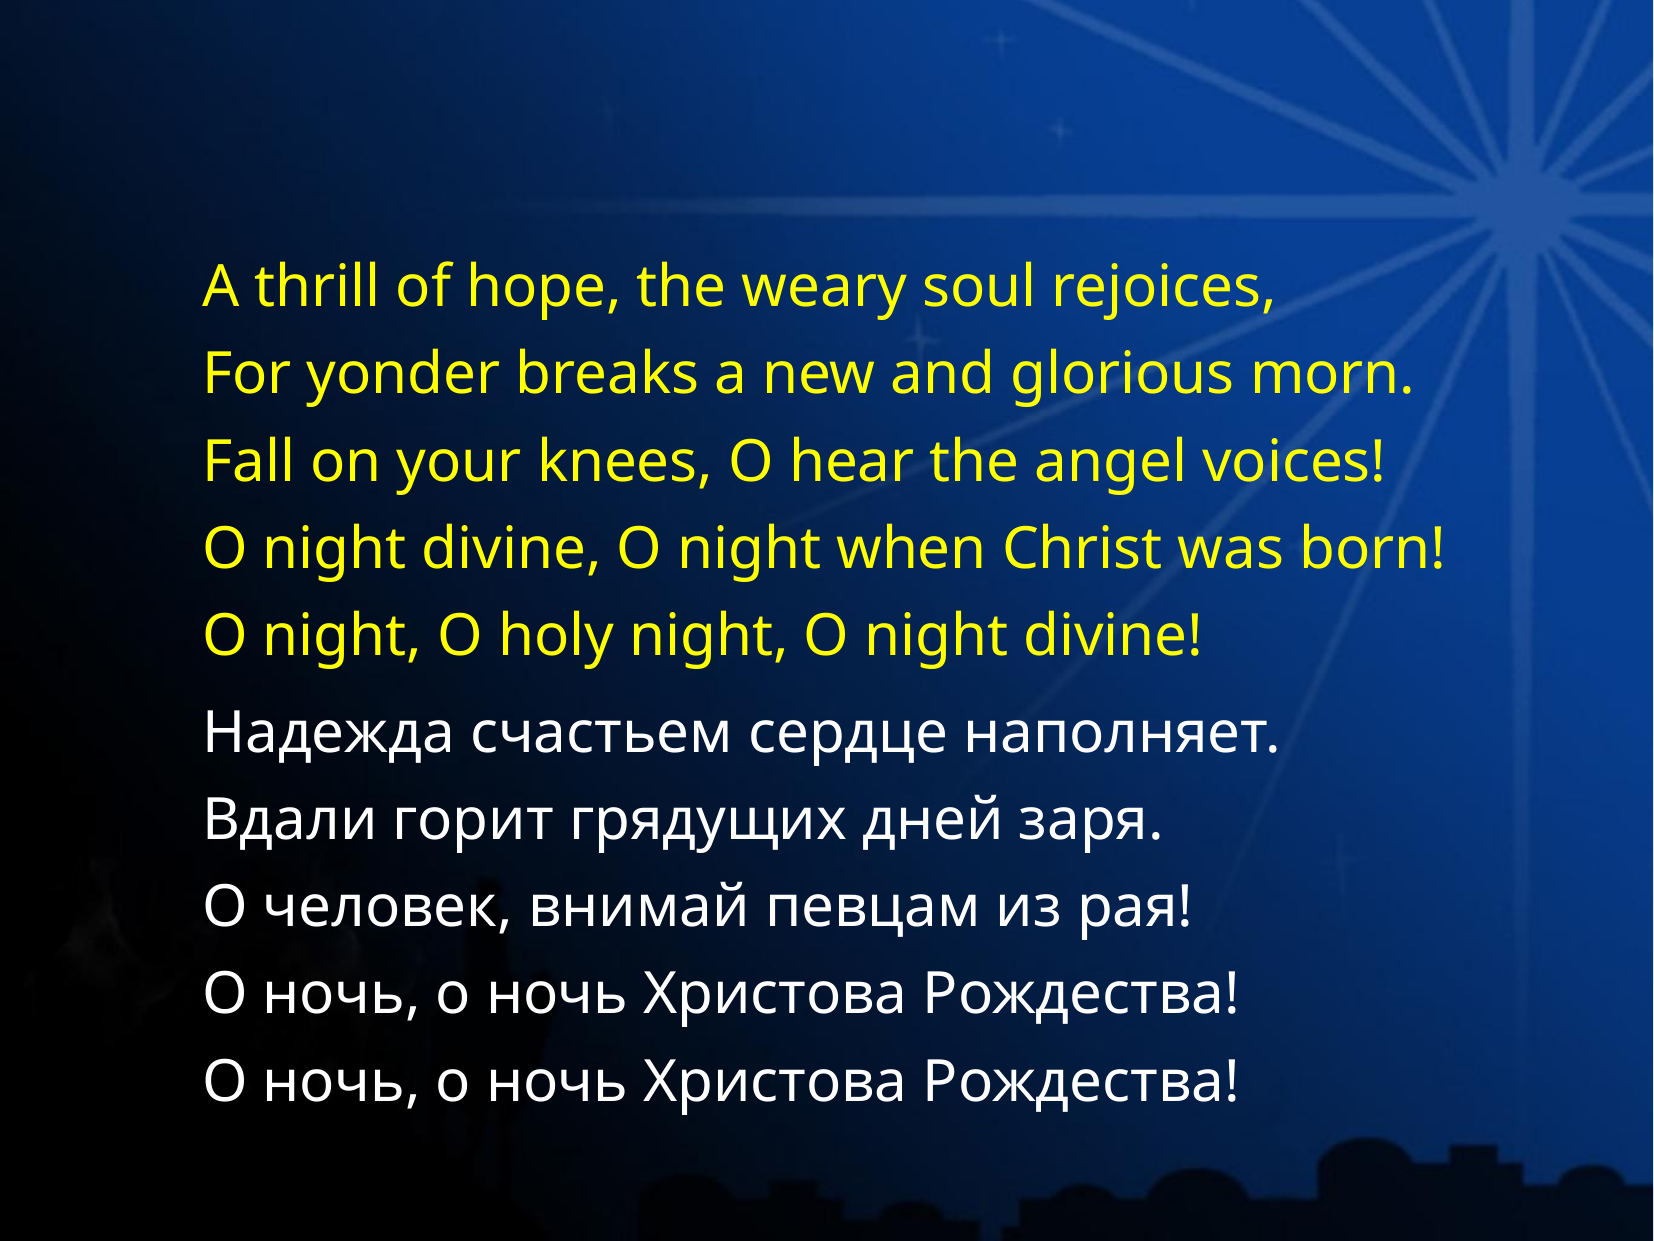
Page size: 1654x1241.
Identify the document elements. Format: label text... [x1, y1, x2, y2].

text_box A thrill of hope, the weary soul rejoices, For yonder breaks a new and glorious morn. Fall on your knees, O hear the angel voices! O night divine, O night when Christ was born! O night, O holy night, O night divine! [75, 150, 1653, 638]
text_box Надежда счастьем сердце наполняет. Вдали горит грядущих дней заря. О человек, внимай певцам из рая! О ночь, о ночь Христова Рождества! О ночь, о ночь Христова Рождества! [75, 675, 1576, 1163]
picture [0, 0, 1654, 1241]
